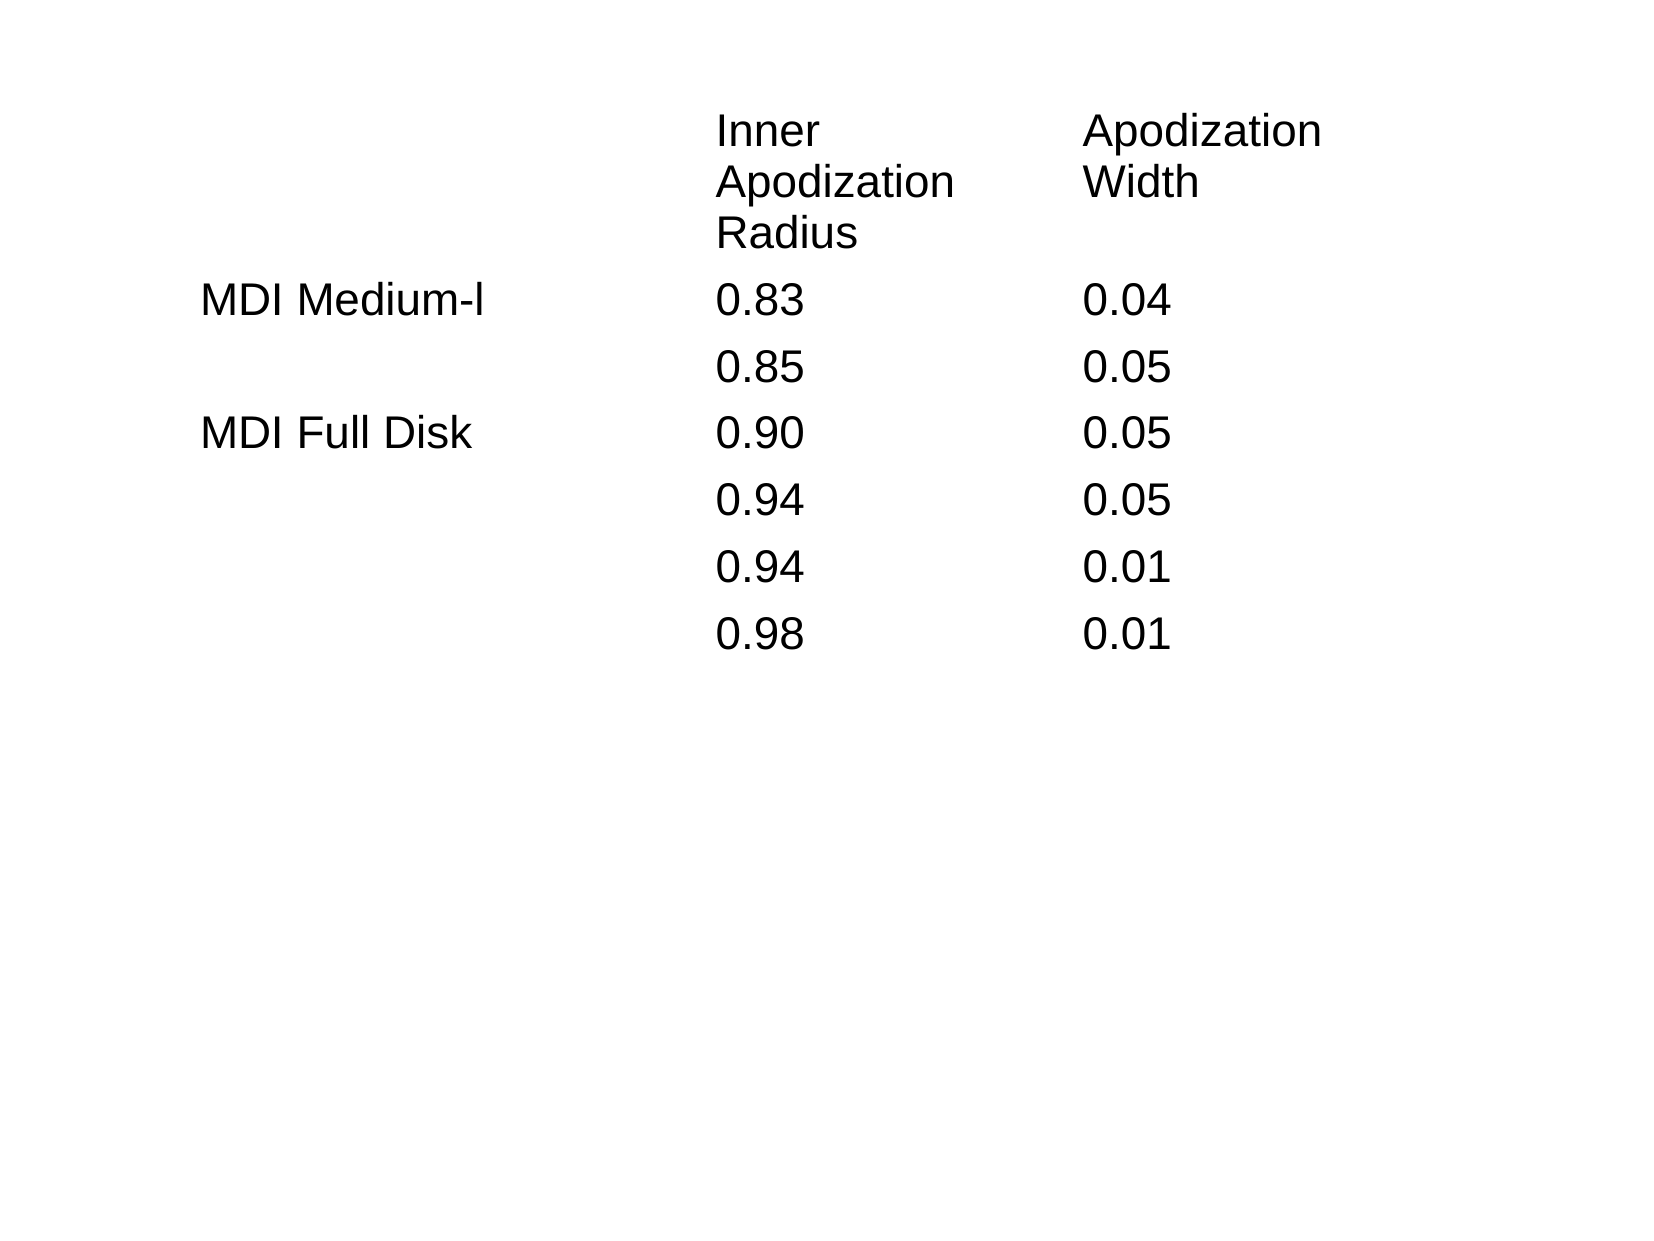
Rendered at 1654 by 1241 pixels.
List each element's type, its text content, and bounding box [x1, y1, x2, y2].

table_cell 0.05 [1069, 467, 1435, 533]
table_cell 0.04 [1069, 267, 1435, 333]
table_cell 0.05 [1069, 334, 1435, 400]
table_cell 0.94 [702, 534, 1068, 600]
table_cell 0.05 [1069, 401, 1435, 466]
table_cell 0.01 [1069, 534, 1435, 600]
table_cell MDI Full Disk [186, 401, 701, 466]
table_cell 0.98 [702, 601, 1068, 666]
table_cell 0.01 [1069, 601, 1435, 666]
table_cell [186, 467, 701, 533]
table_cell 0.90 [702, 401, 1068, 466]
table_cell [186, 334, 701, 400]
table_cell 0.85 [702, 334, 1068, 400]
table_header Apodization Width [1069, 98, 1435, 266]
table_cell 0.83 [702, 267, 1068, 333]
table_cell [186, 534, 701, 600]
table_header [186, 98, 701, 266]
table_cell MDI Medium-l [186, 267, 701, 333]
table_header Inner Apodization Radius [702, 98, 1068, 266]
table_cell [186, 601, 701, 666]
table_cell 0.94 [702, 467, 1068, 533]
